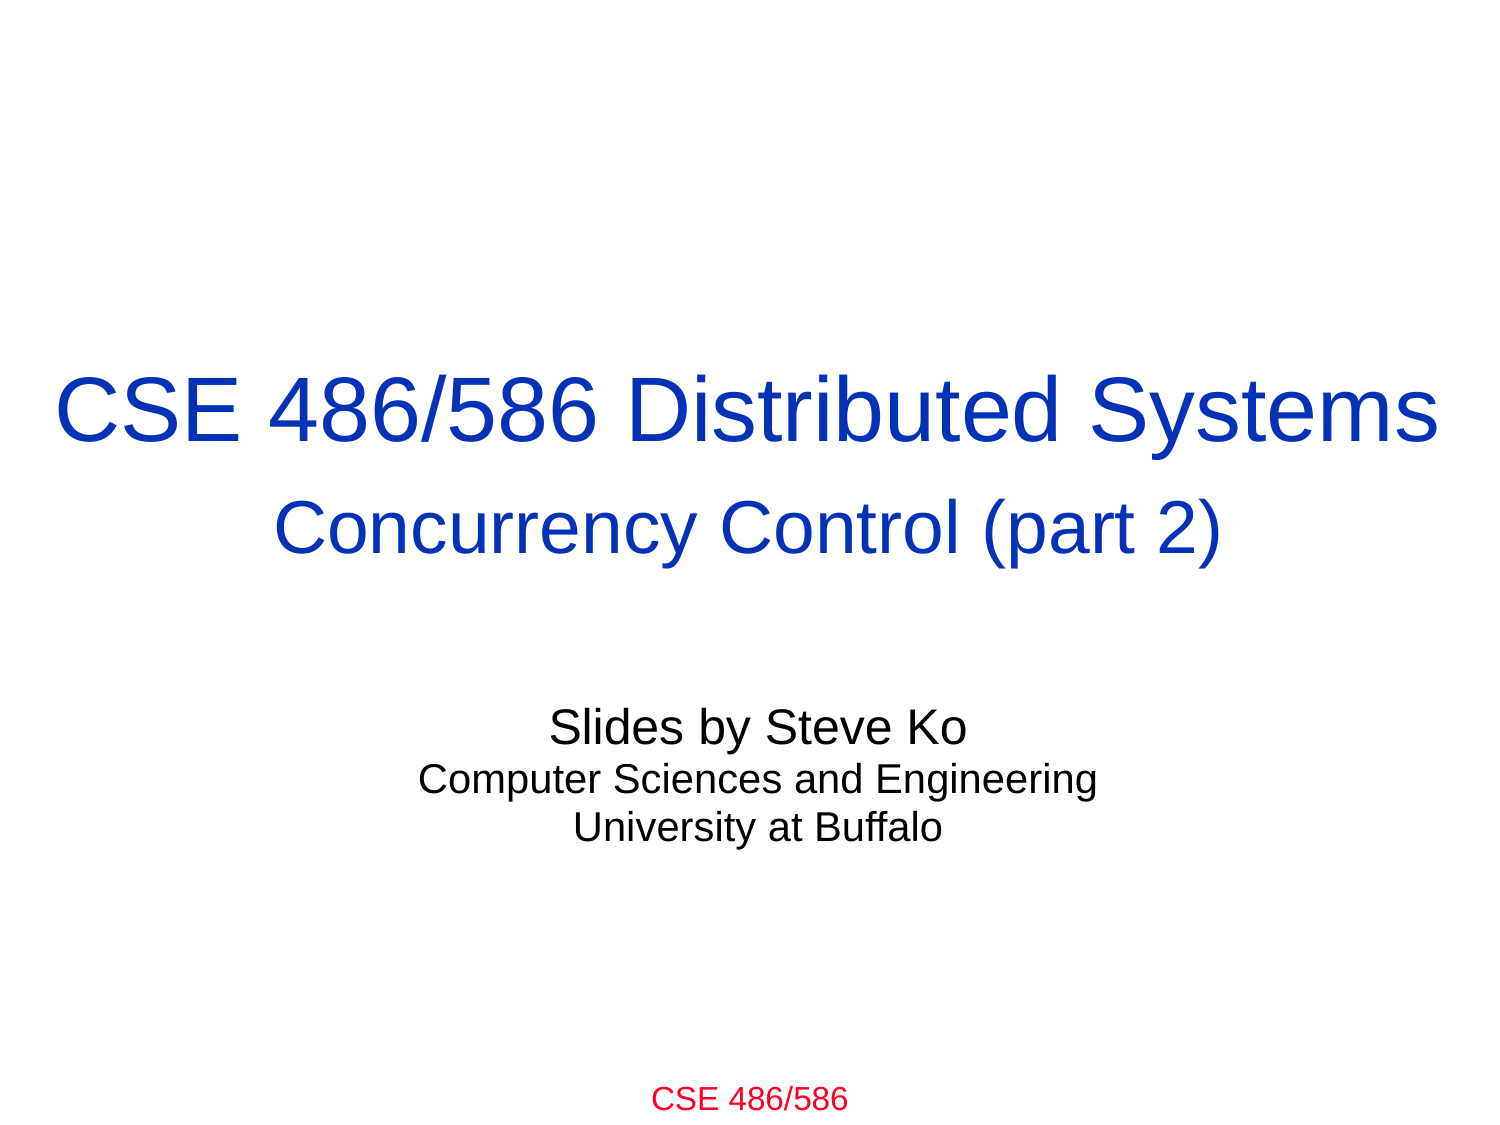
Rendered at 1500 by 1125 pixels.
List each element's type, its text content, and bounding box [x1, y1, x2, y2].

title CSE 486/586 Distributed Systems Concurrency Control (part 2) [23, 311, 1474, 585]
subtitle Slides by Steve Ko Computer Sciences and Engineering University at Buffalo [192, 703, 1325, 917]
